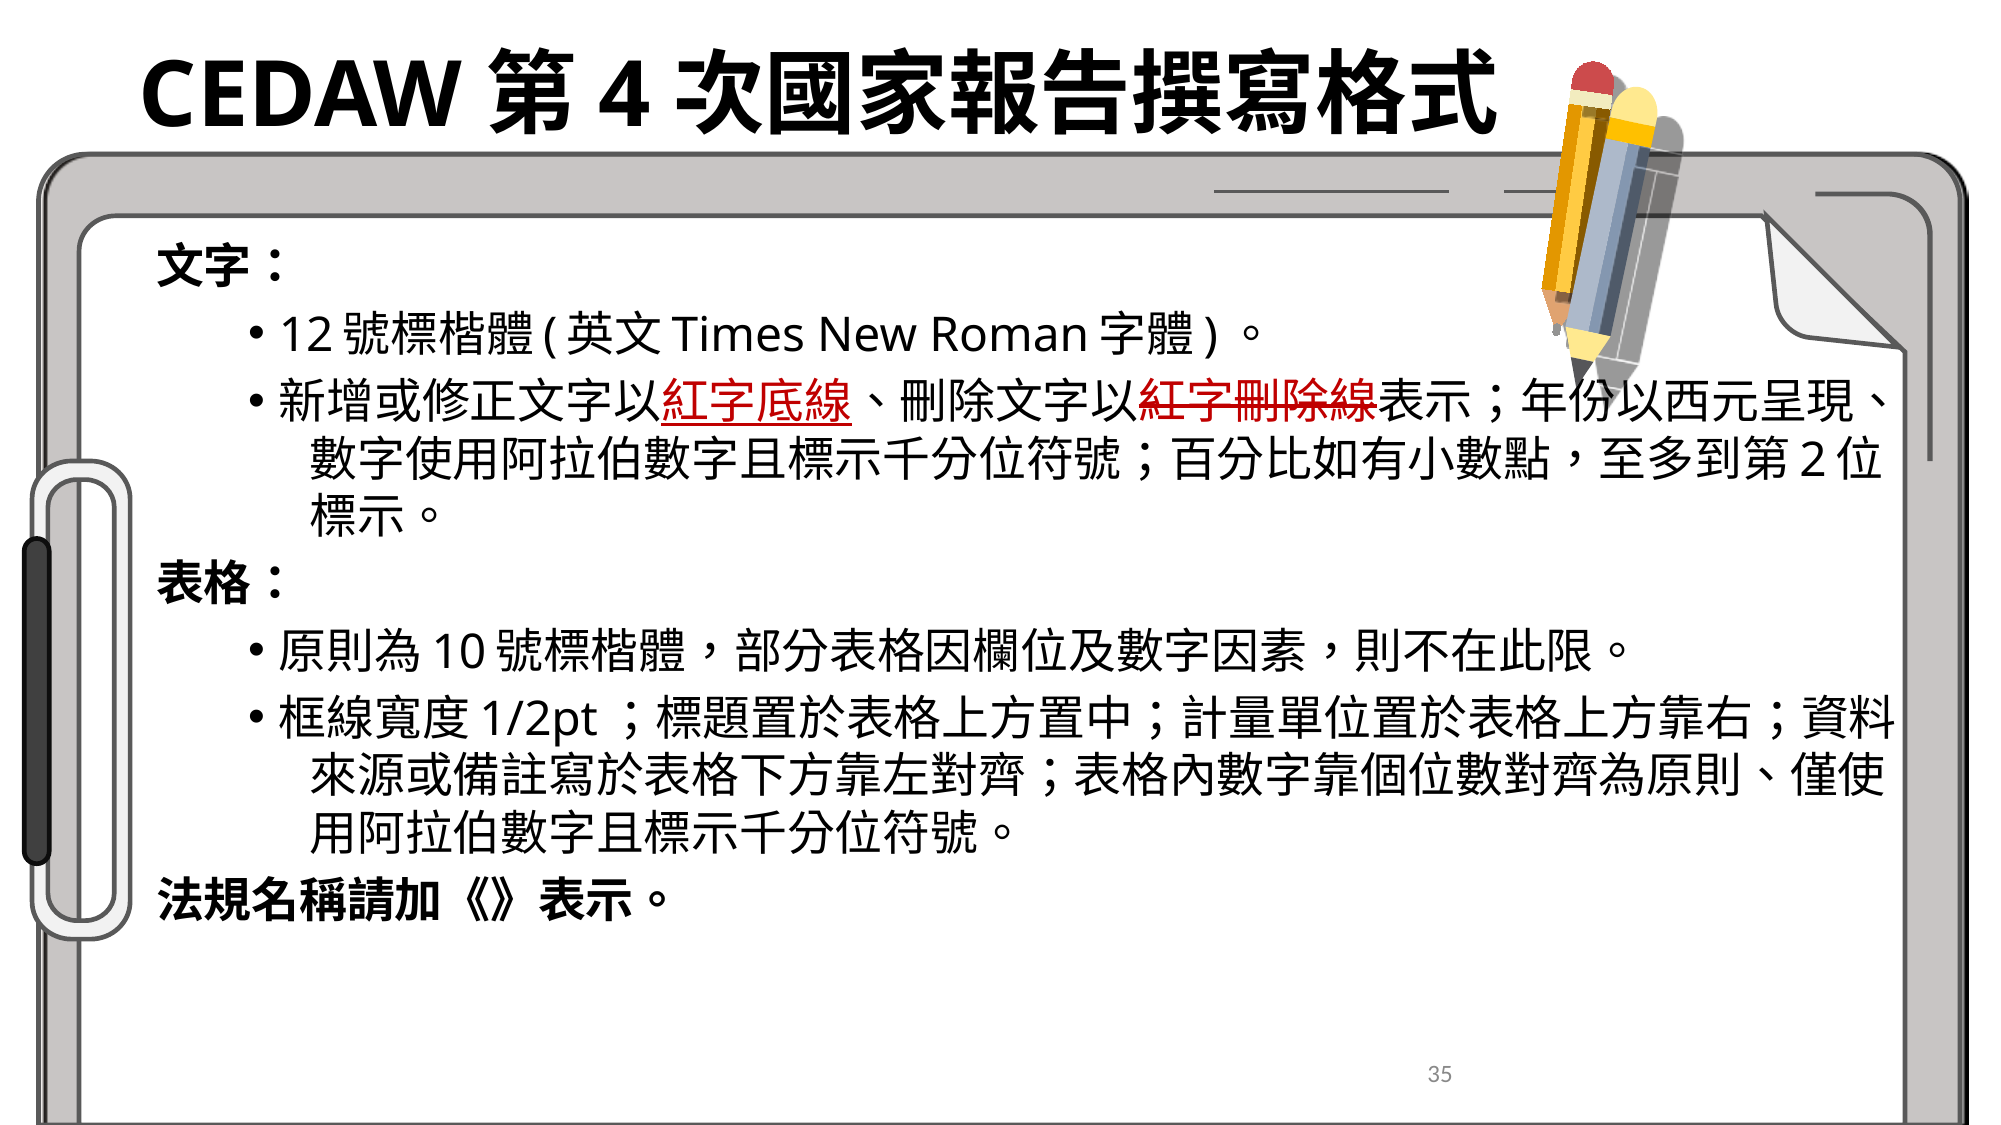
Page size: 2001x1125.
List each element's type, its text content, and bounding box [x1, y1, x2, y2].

text_box [24, 61, 1961, 1125]
title CEDAW第4次國家報告撰寫格式 [123, 0, 1849, 206]
list 文字： 12號標楷體(英文Times New Roman字體)。 新增或修正文字以紅字底線、刪除文字以紅字刪除線表示；年份以西元呈現、數字使用阿拉伯數字且標示千分位符號；百分比如有小數點，至多到第2位標示。 表格： 原則為10號標楷體，部分表格因欄位及數字因素，則不在此限。 框線寬度1/2pt；標題置於表格上方置中；計量單位置於表格上方靠右；資料來源或備註寫於表格下方靠左對齊；表格內數字靠個位數對齊為原則、僅使用阿拉伯數字且標示千分位符號。 法規名稱請加《》表示。 [110, 228, 1913, 943]
text_box 35 [1412, 1042, 1863, 1103]
